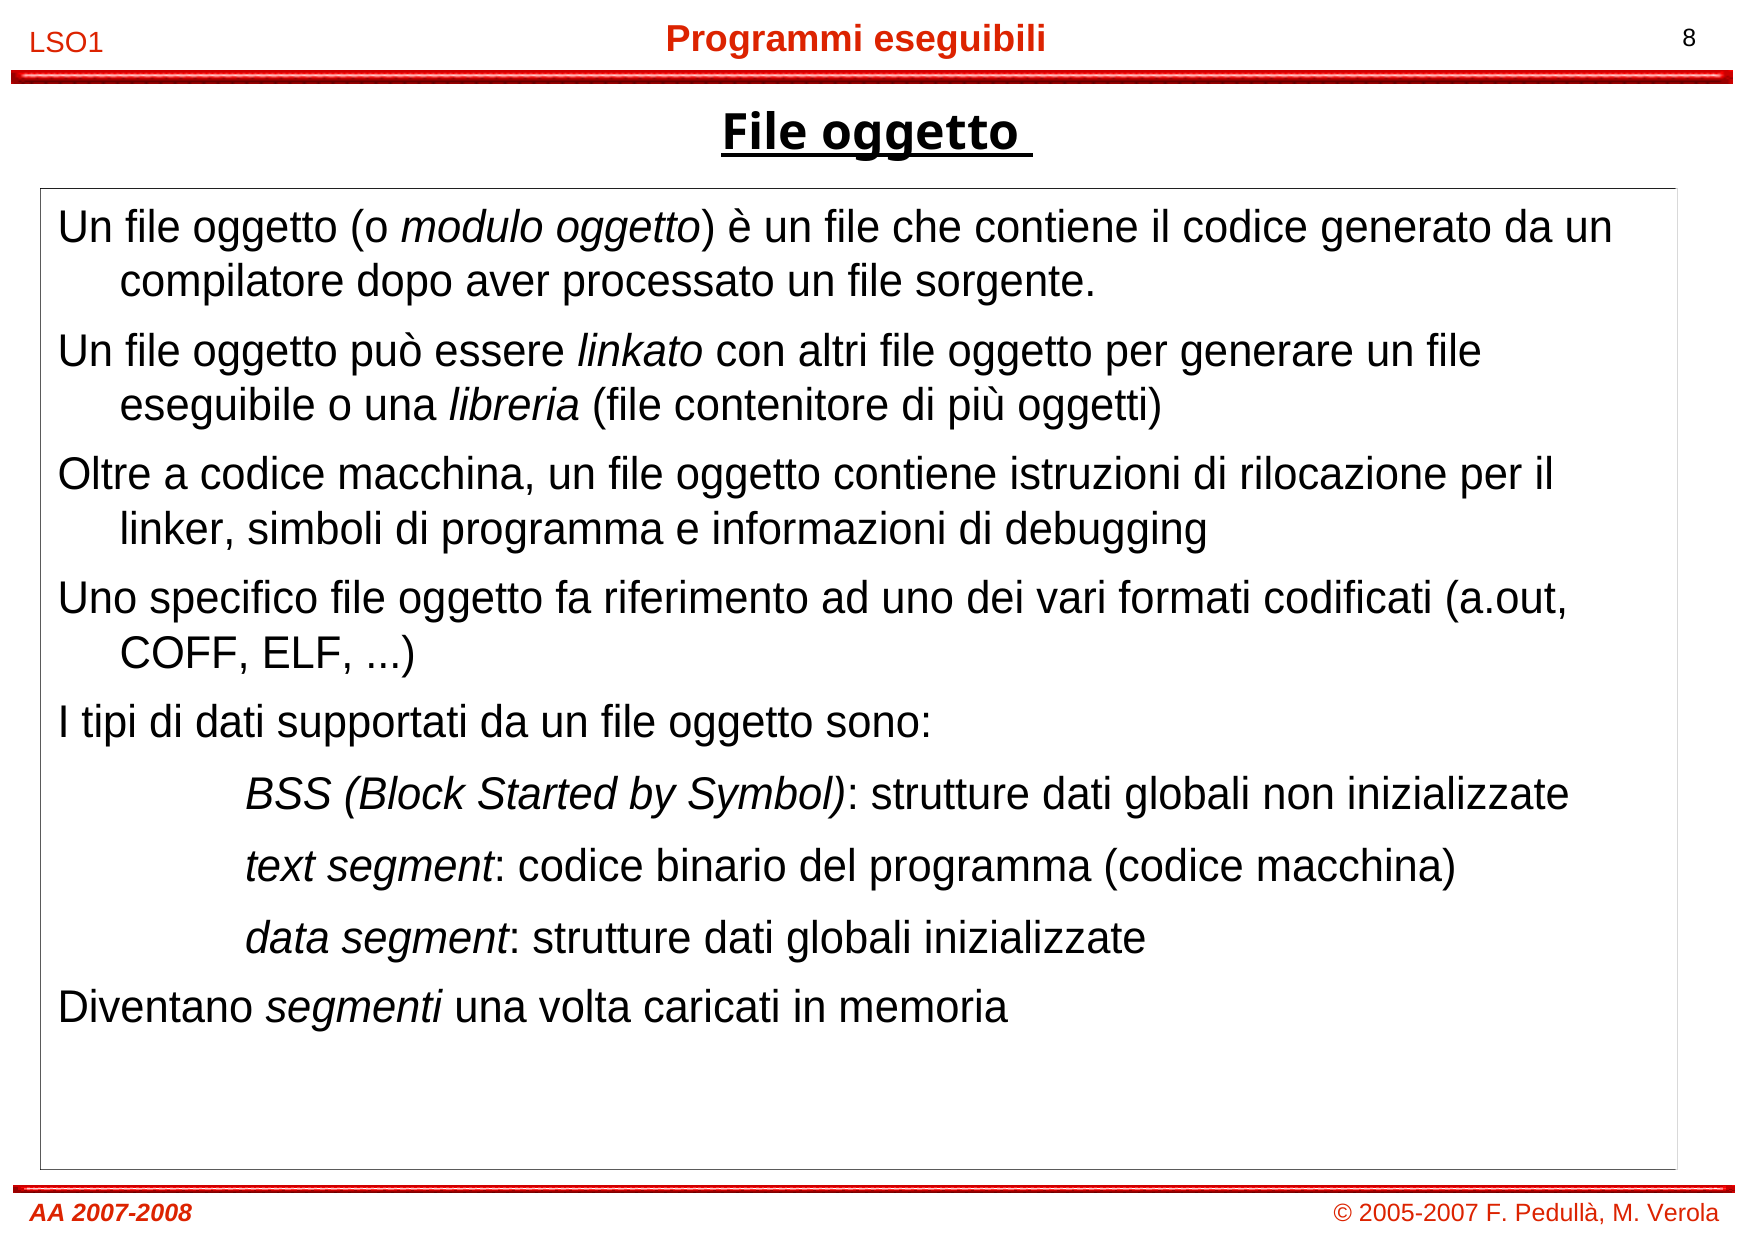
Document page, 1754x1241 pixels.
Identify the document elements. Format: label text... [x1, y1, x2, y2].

picture [13, 1185, 1735, 1193]
picture [11, 70, 1733, 84]
list Un file oggetto (o modulo oggetto) è un file che contiene il codice generato da un compilatore dopo aver processato un file sorgente. Un file oggetto può essere linkato con altri file oggetto per generare un file eseguibile o una libreria (file contenitore di più oggetti) Oltre a codice macchina, un file oggetto contiene istruzioni di rilocazione per il linker, simboli di programma e informazioni di debugging Uno specifico file oggetto fa riferimento ad uno dei vari formati codificati (a.out, COFF, ELF, ...) I tipi di dati supportati da un file oggetto sono: BSS (Block Started by Symbol): strutture dati globali non inizializzate text segment: codice binario del programma (codice macchina) data segment: strutture dati globali inizializzate Diventano segmenti una volta caricati in memoria [40, 188, 1678, 1170]
title File oggetto [389, 84, 1364, 180]
